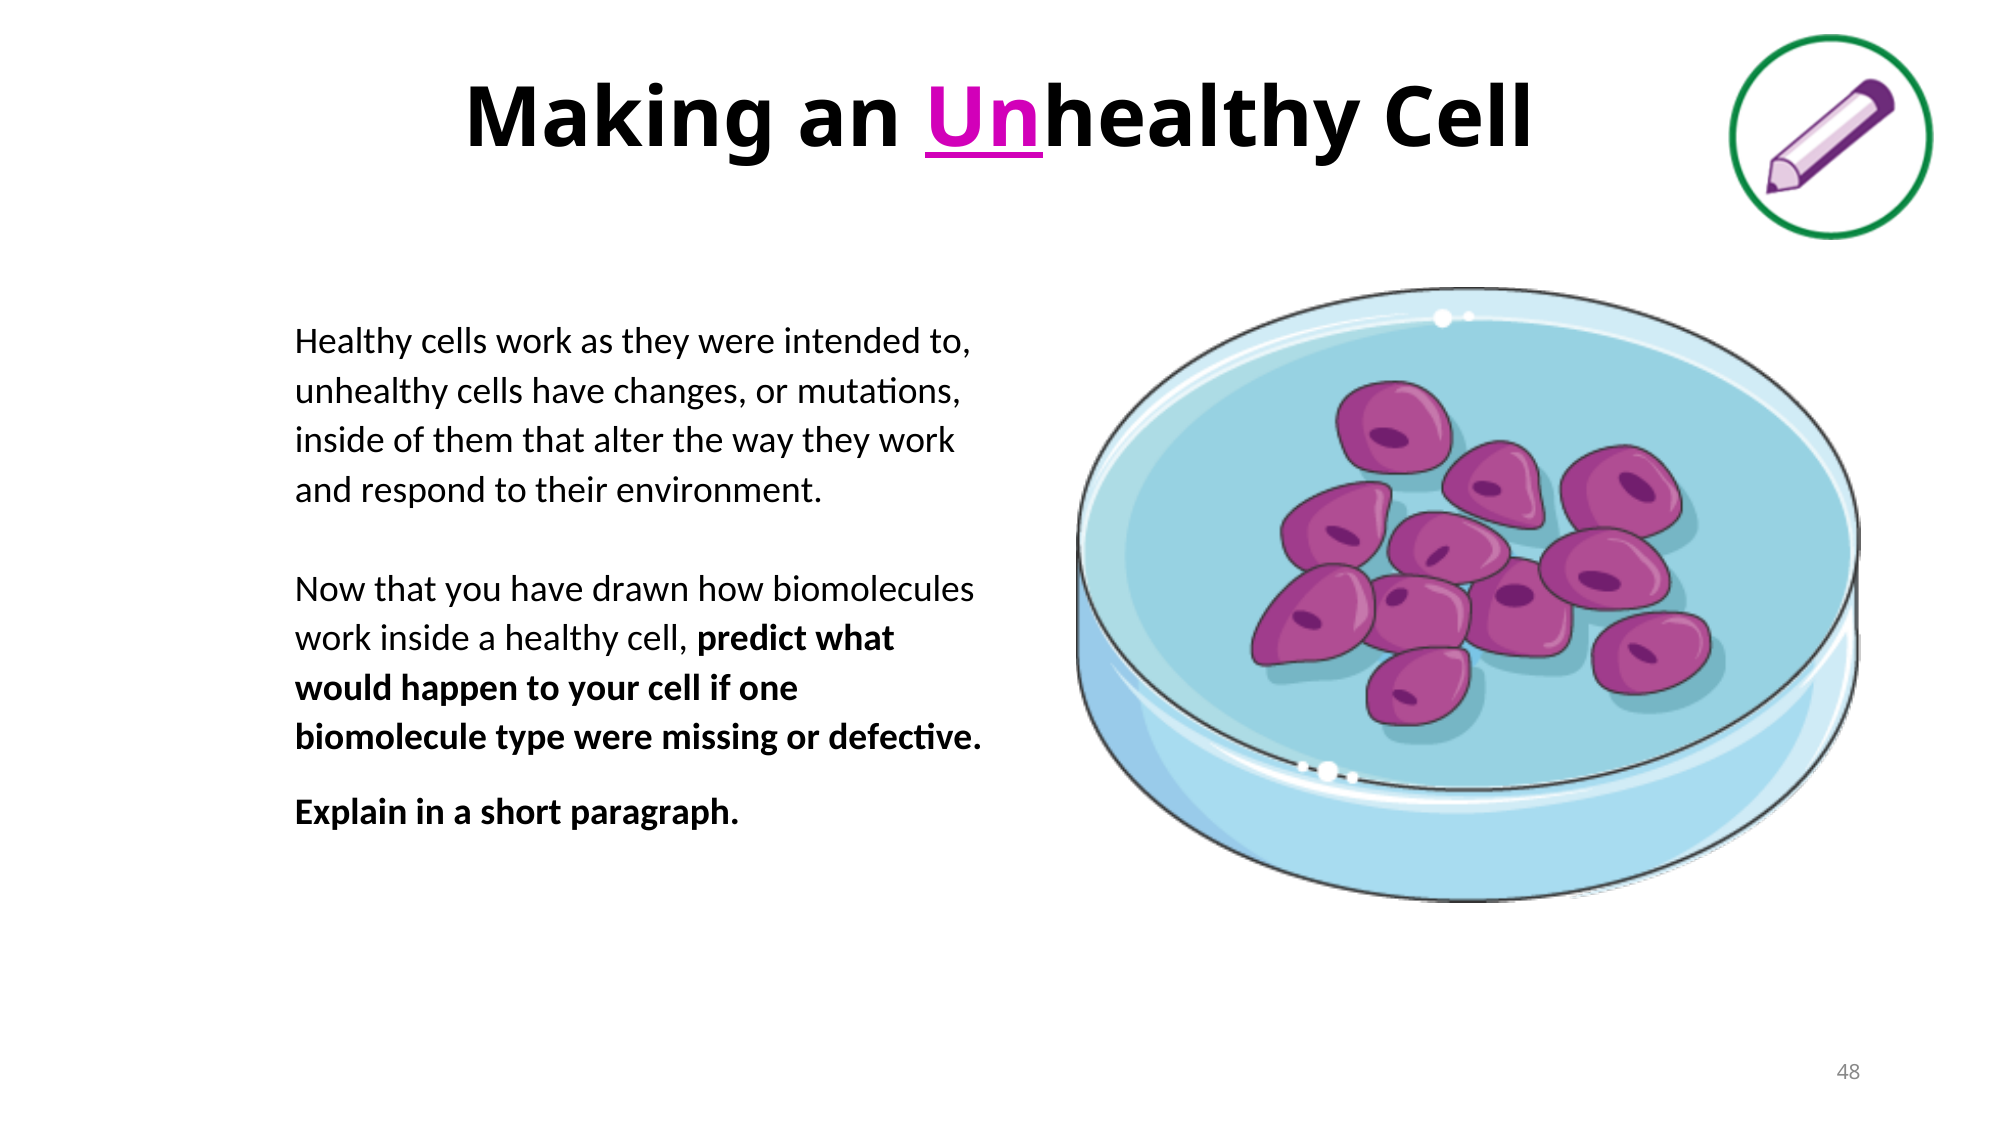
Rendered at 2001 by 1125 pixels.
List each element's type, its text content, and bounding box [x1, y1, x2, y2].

text_box Healthy cells work as they were intended to, unhealthy cells have changes, or mutations, inside of them that alter the way they work and respond to their environment. Now that you have drawn how biomolecules work inside a healthy cell, predict what would happen to your cell if one biomolecule type were missing or defective. Explain in a short paragraph. [279, 304, 1000, 988]
picture [1076, 287, 1861, 903]
text_box 48 [1821, 1042, 1929, 1103]
text_box [155, 41, 1998, 143]
text_box Making an Unhealthy Cell [300, 44, 1699, 181]
